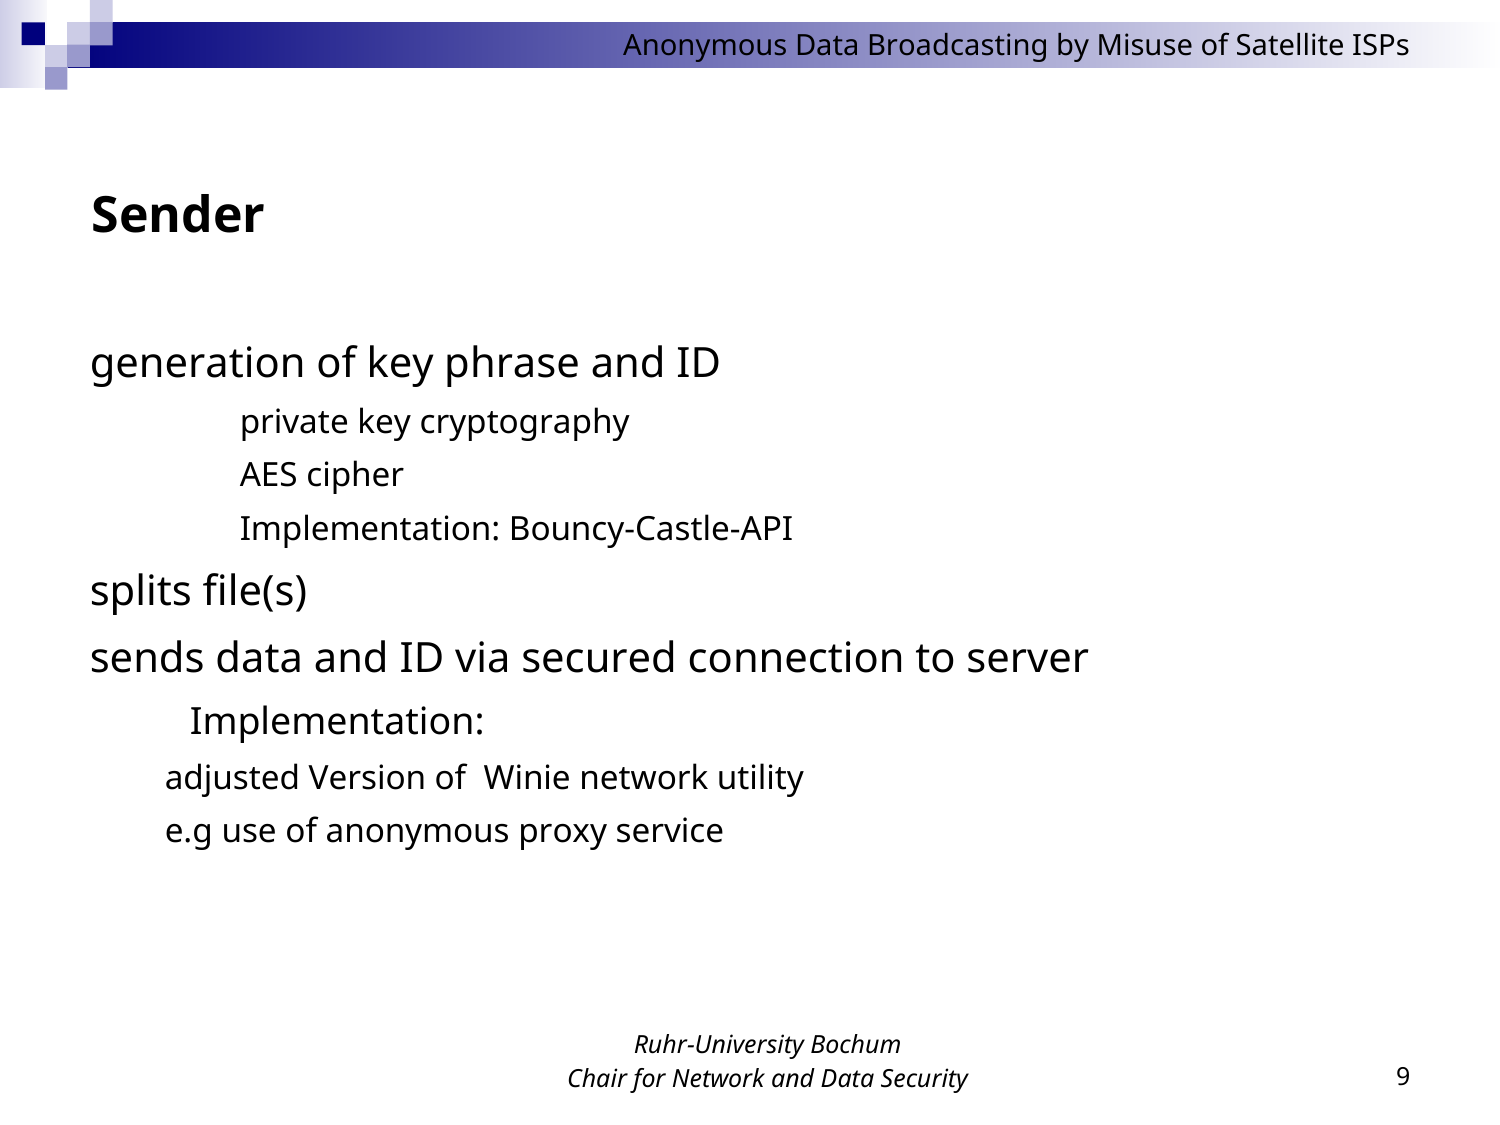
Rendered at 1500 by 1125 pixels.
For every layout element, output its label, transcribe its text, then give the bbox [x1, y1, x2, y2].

text_box Sender [76, 171, 1424, 256]
list generation of key phrase and ID private key cryptography AES cipher Implementation: Bouncy-Castle-API splits file(s) sends data and ID via secured connection to server Implementation: adjusted Version of Winie network utility e.g use of anonymous proxy service [75, 324, 1426, 963]
text_box Ruhr-University Bochum Chair for Network and Data Security [552, 1018, 984, 1103]
title Anonymous Data Broadcasting by Misuse of Satellite ISPs [608, 18, 1471, 70]
